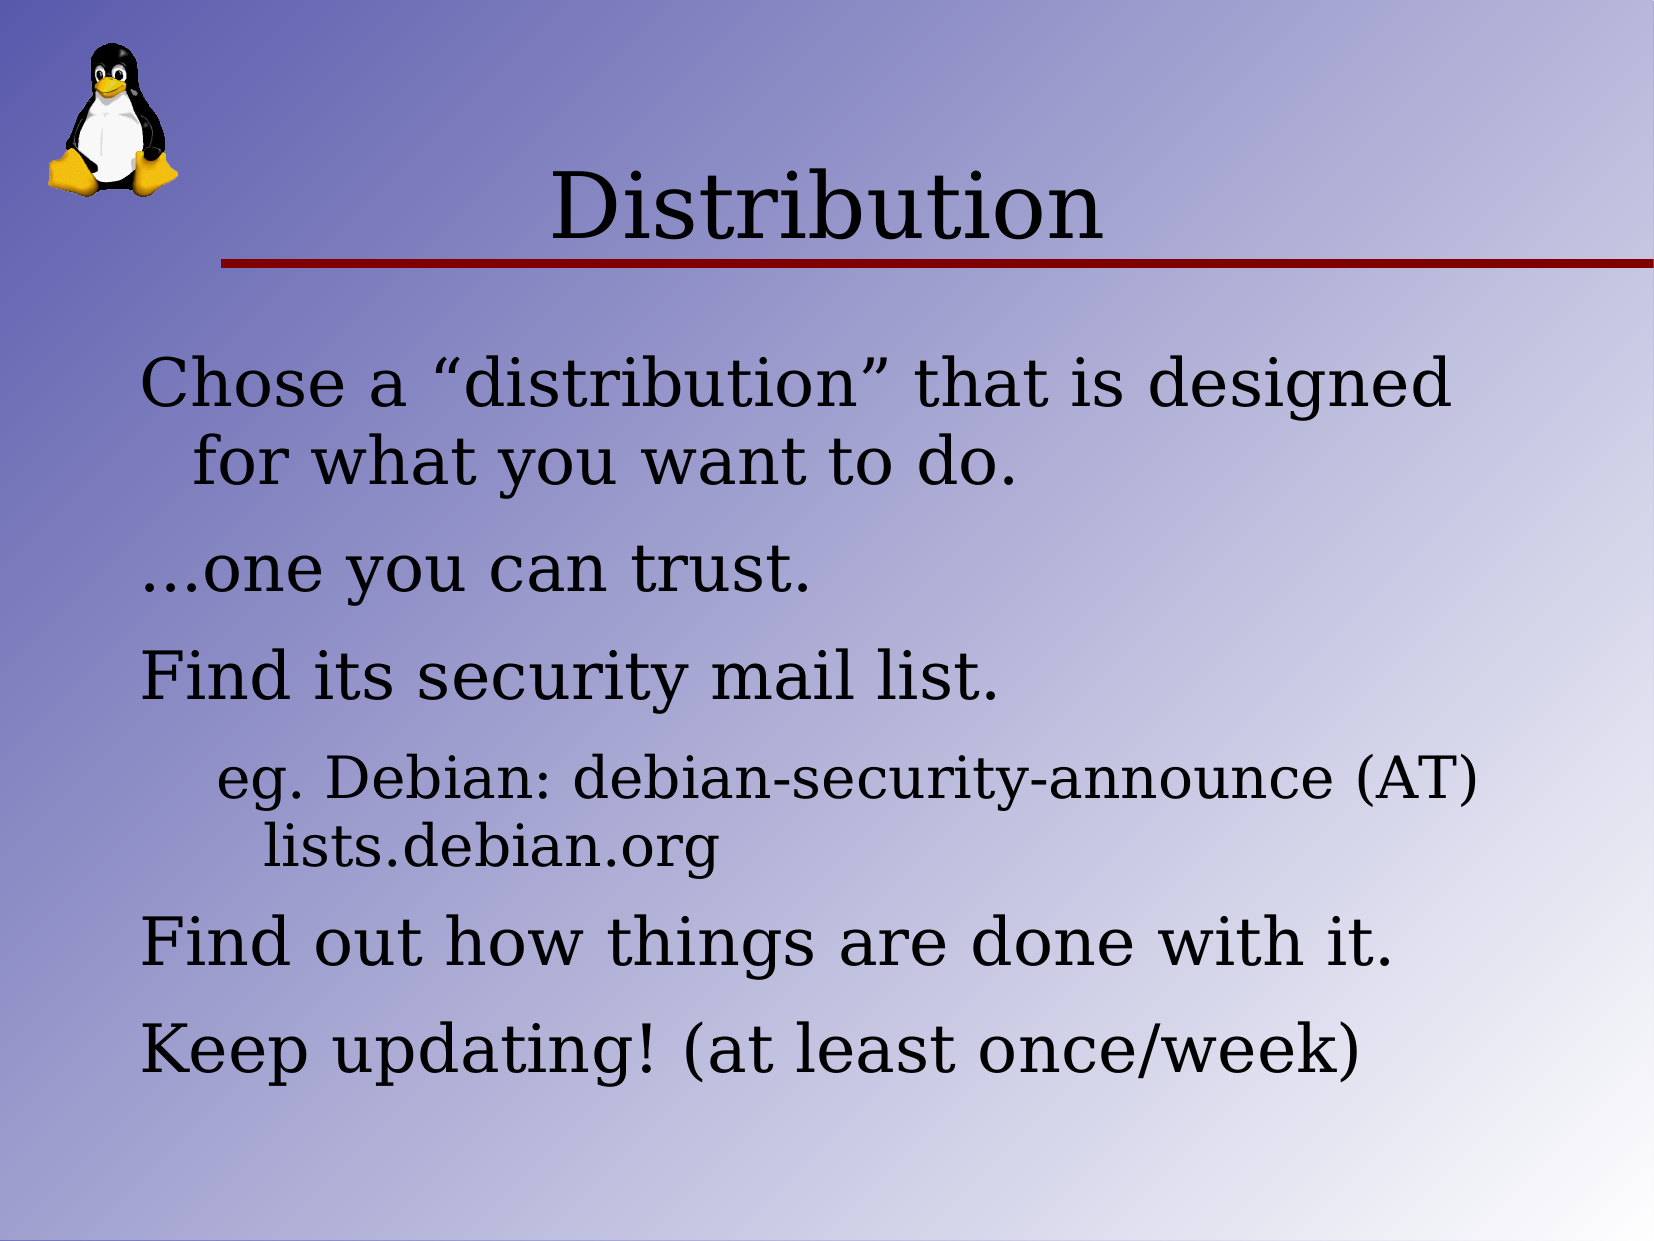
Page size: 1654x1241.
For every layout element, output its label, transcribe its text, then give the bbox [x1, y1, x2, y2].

title Distribution [121, 102, 1534, 311]
list Chose a “distribution” that is designed for what you want to do. ...one you can trust. Find its security mail list. eg. Debian: debian-security-announce (AT) lists.debian.org Find out how things are done with it. Keep updating! (at least once/week) [121, 344, 1534, 1127]
picture [48, 43, 178, 197]
